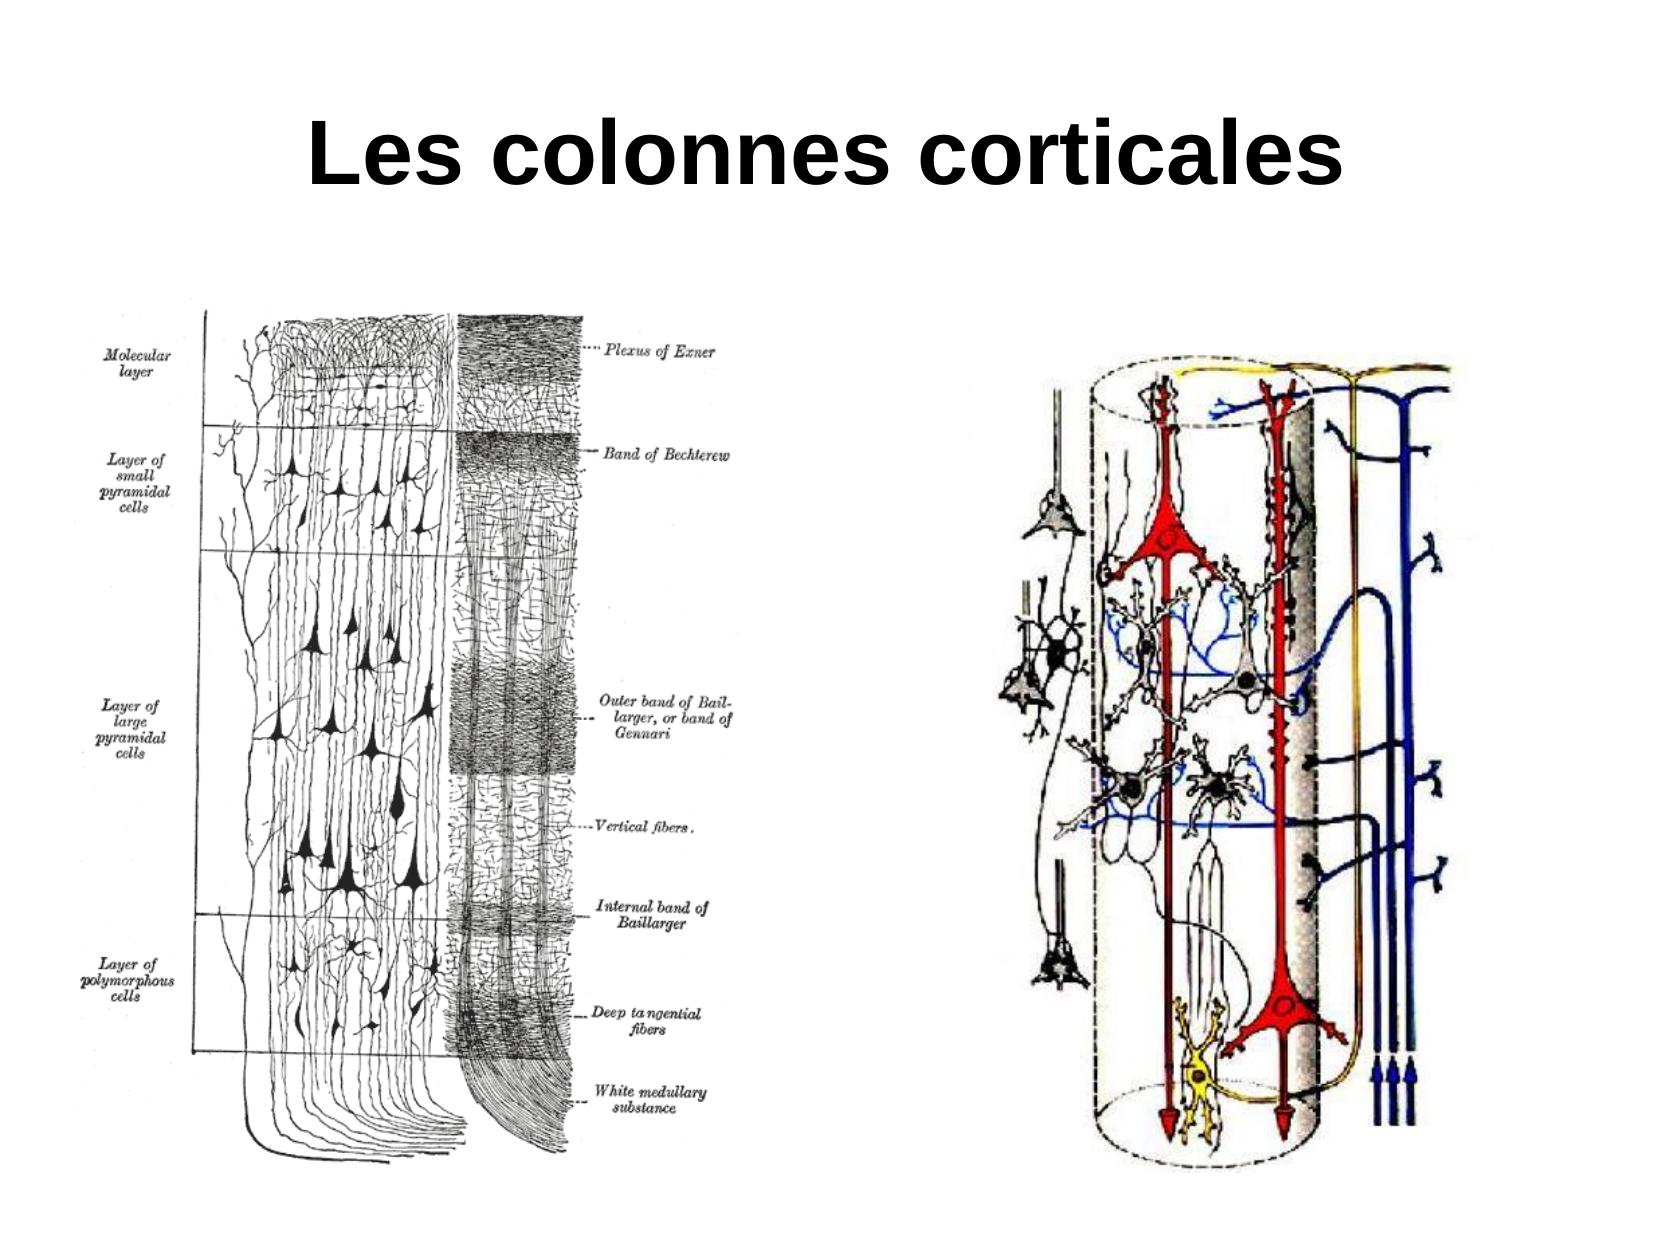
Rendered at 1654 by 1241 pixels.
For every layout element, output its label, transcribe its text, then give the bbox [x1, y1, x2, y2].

picture [968, 354, 1494, 1173]
title Les colonnes corticales [82, 49, 1571, 257]
picture [74, 295, 745, 1165]
